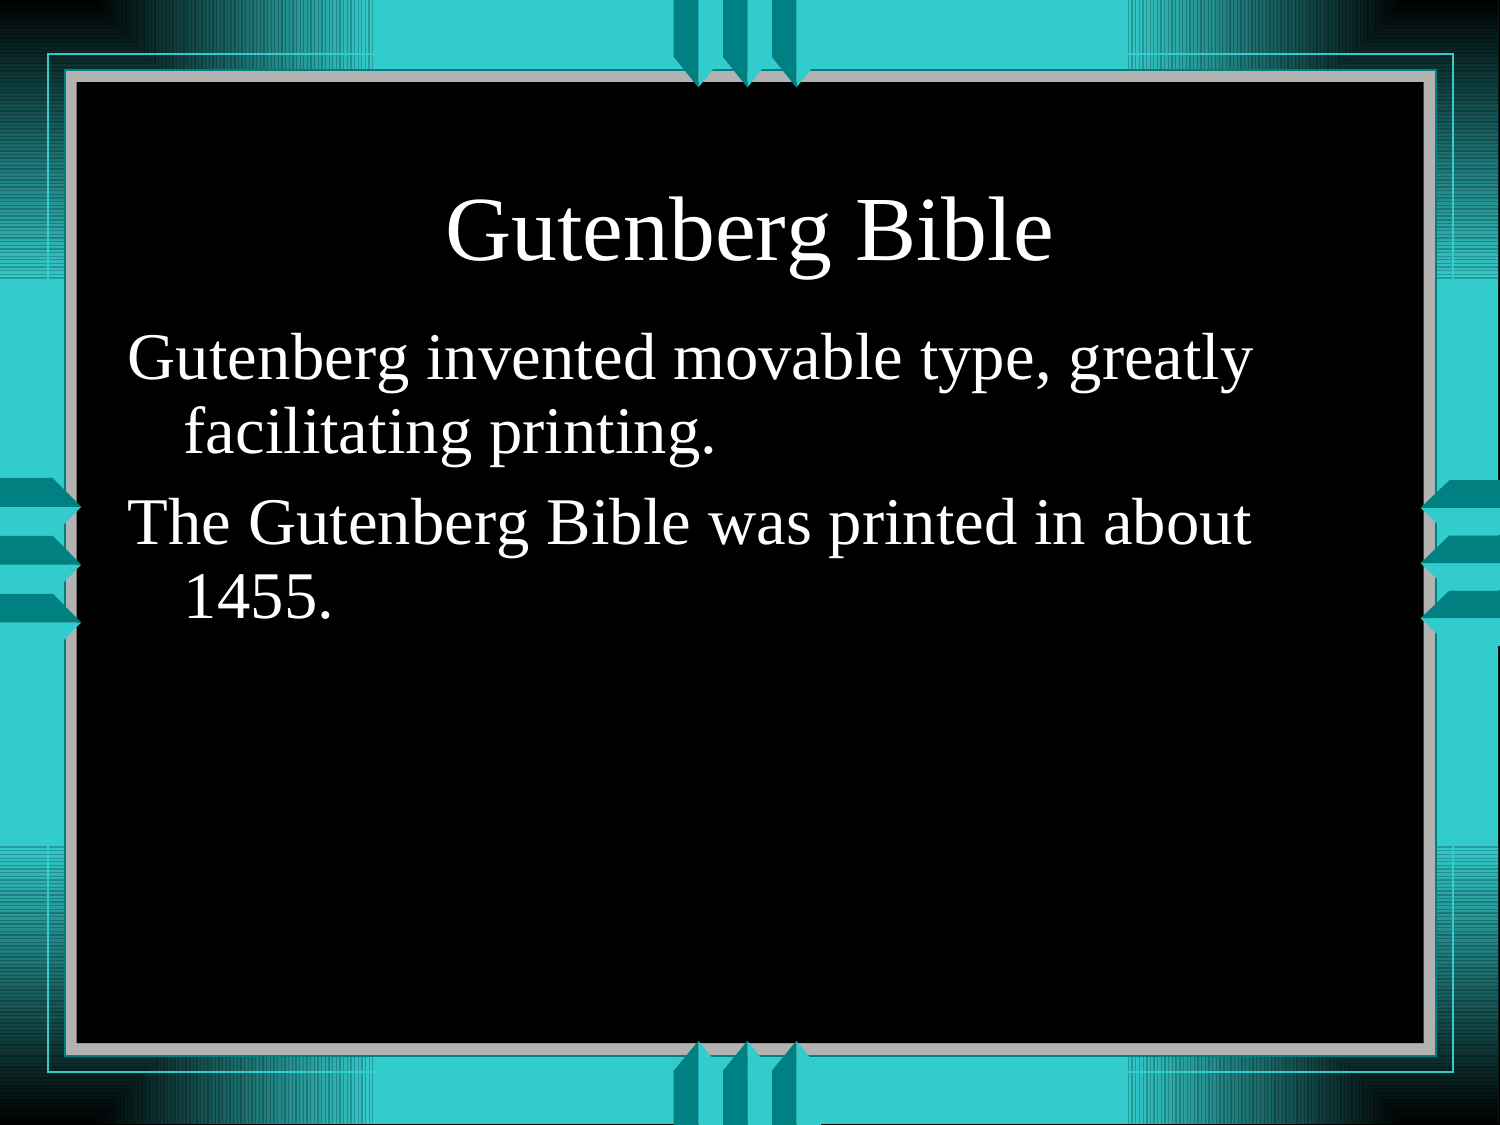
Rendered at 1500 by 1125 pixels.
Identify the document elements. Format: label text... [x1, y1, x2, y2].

title Gutenberg Bible [112, 99, 1388, 288]
list Gutenberg invented movable type, greatly facilitating printing. The Gutenberg Bible was printed in about 1455. [112, 312, 1388, 988]
